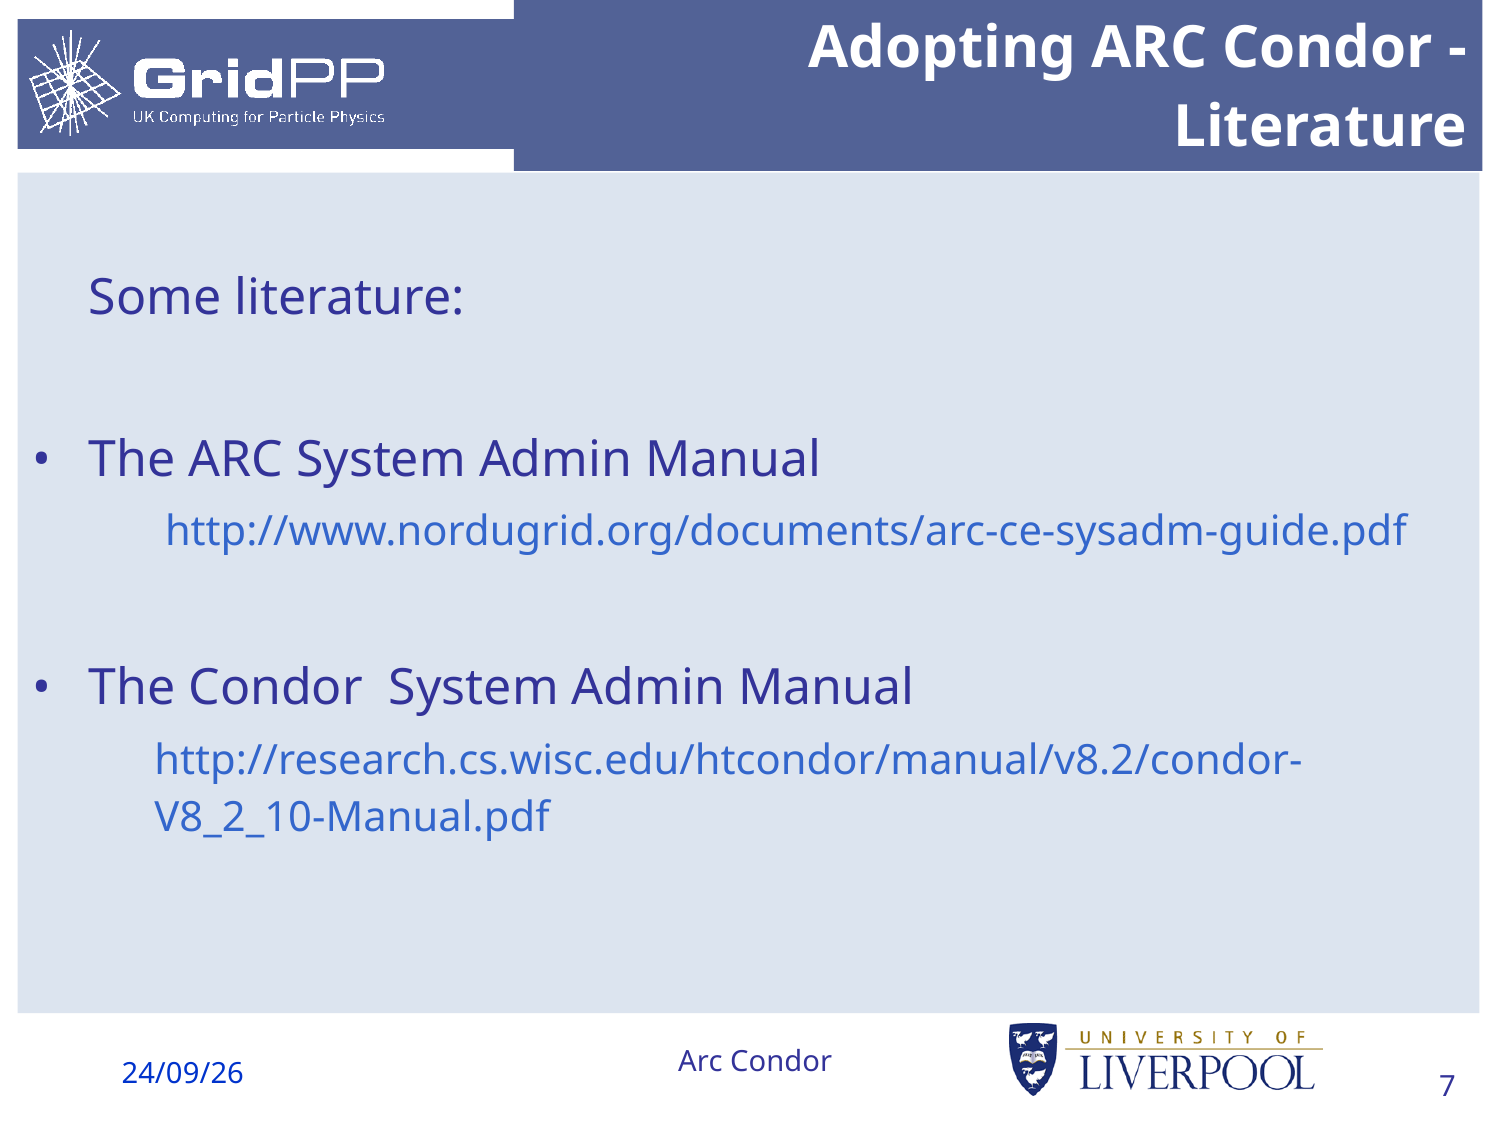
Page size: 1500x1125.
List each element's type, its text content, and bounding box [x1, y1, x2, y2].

list Some literature: The ARC System Admin Manual http://www.nordugrid.org/documents/arc-ce-sysadm-guide.pdf The Condor System Admin Manual http://research.cs.wisc.edu/htcondor/manual/v8.2/condor-V8_2_10-Manual.pdf [17, 172, 1480, 906]
text_box Arc Condor [536, 1034, 975, 1094]
text_box 02/03/16 [29, 1046, 337, 1095]
text_box <number> [1388, 1059, 1471, 1094]
picture [1009, 1023, 1323, 1096]
picture [29, 30, 384, 136]
title Adopting ARC Condor - Literature [513, 19, 1483, 149]
